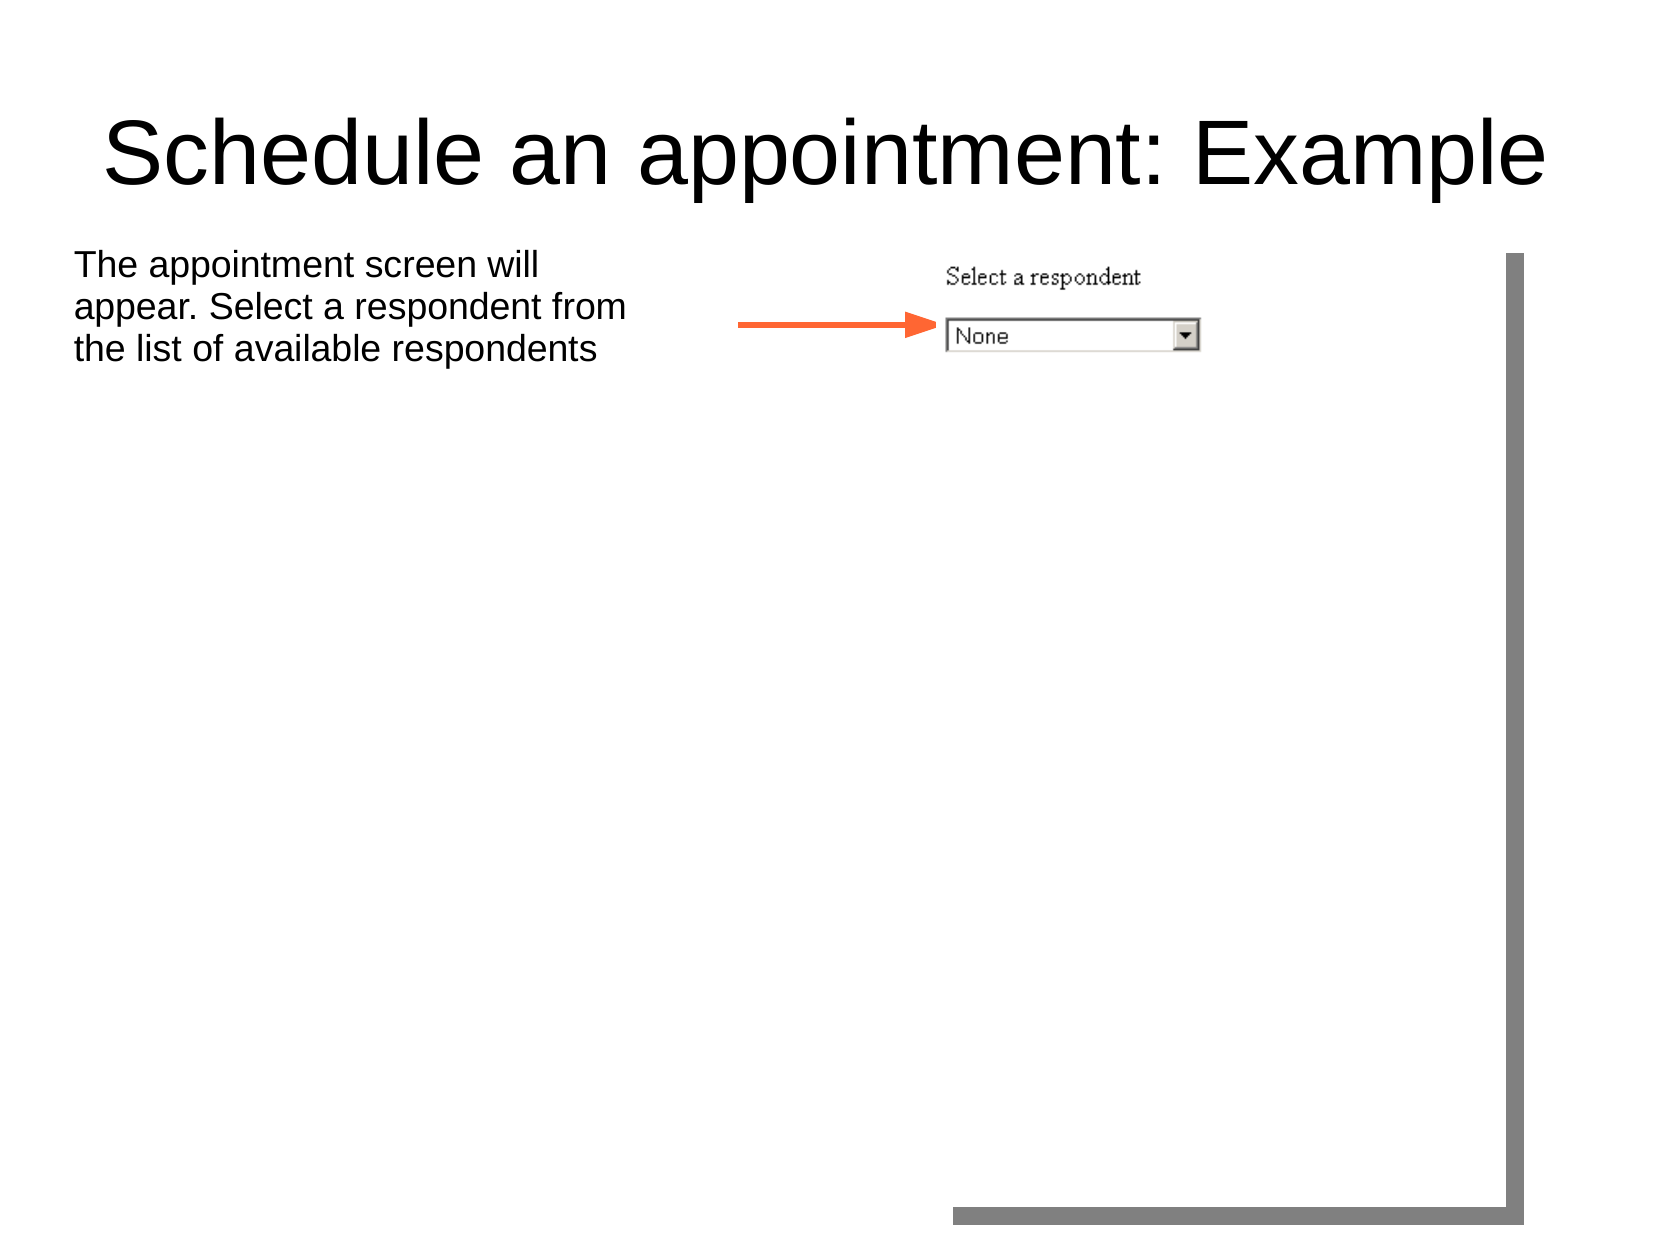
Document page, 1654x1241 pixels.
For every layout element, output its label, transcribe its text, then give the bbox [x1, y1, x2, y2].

picture [936, 236, 1506, 1207]
text_box The appointment screen will appear. Select a respondent from the list of available respondents [59, 236, 680, 532]
title Schedule an appointment: Example [82, 56, 1571, 250]
